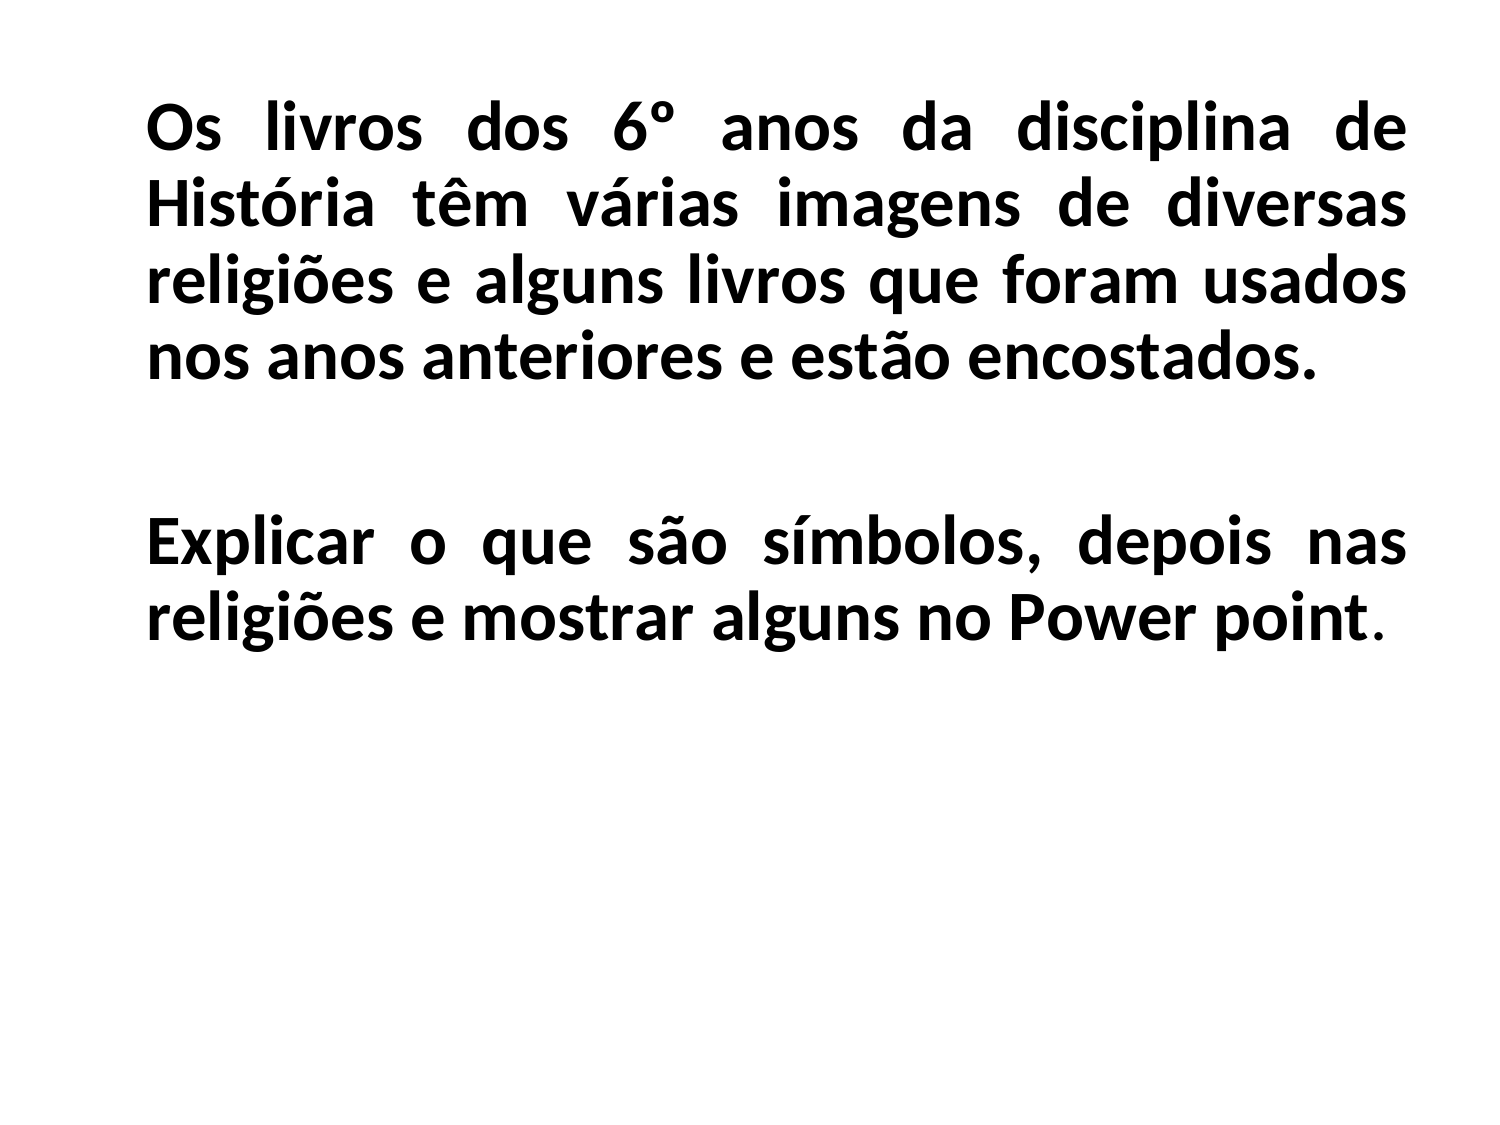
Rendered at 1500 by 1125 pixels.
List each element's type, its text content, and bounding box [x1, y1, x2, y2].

list Os livros dos 6º anos da disciplina de História têm várias imagens de diversas religiões e alguns livros que foram usados nos anos anteriores e estão encostados. Explicar o que são símbolos, depois nas religiões e mostrar alguns no Power point. [75, 82, 1426, 1005]
